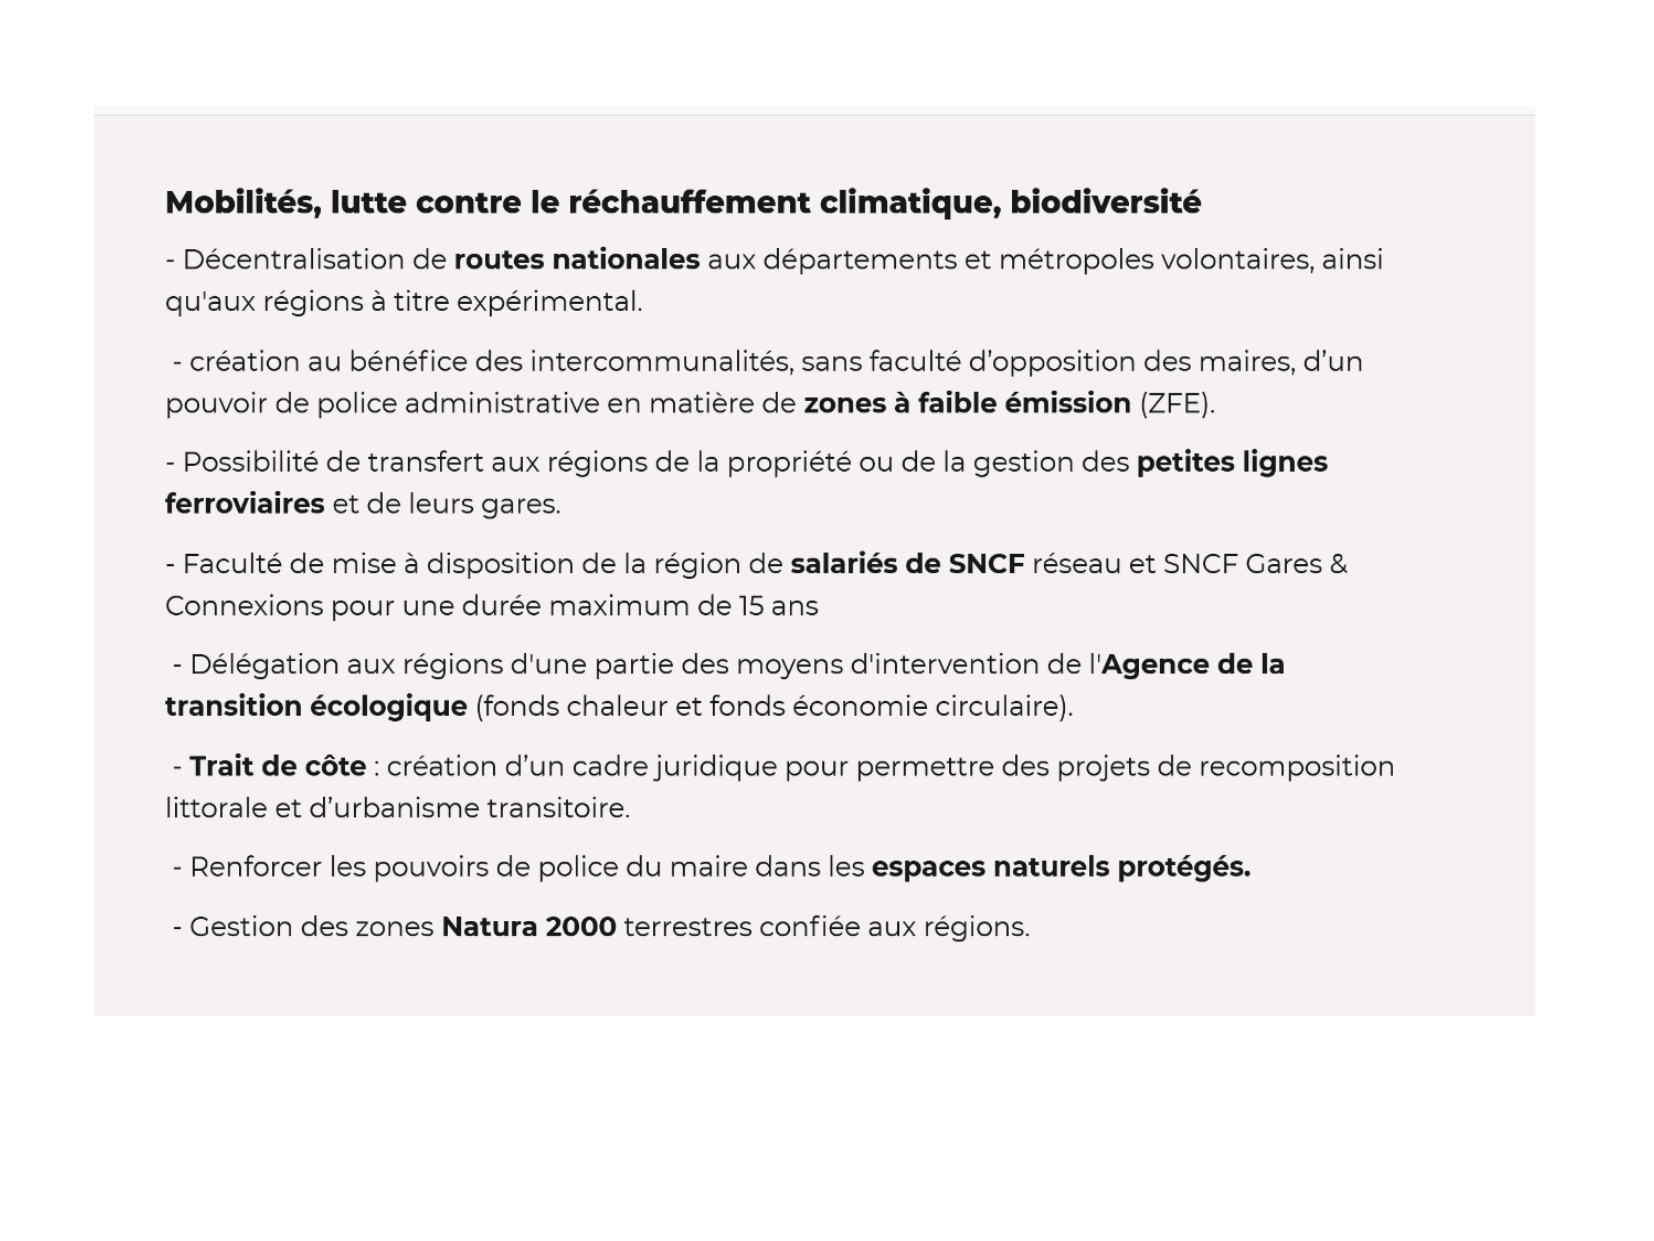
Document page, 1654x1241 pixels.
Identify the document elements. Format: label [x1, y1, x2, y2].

picture [94, 106, 1536, 1016]
